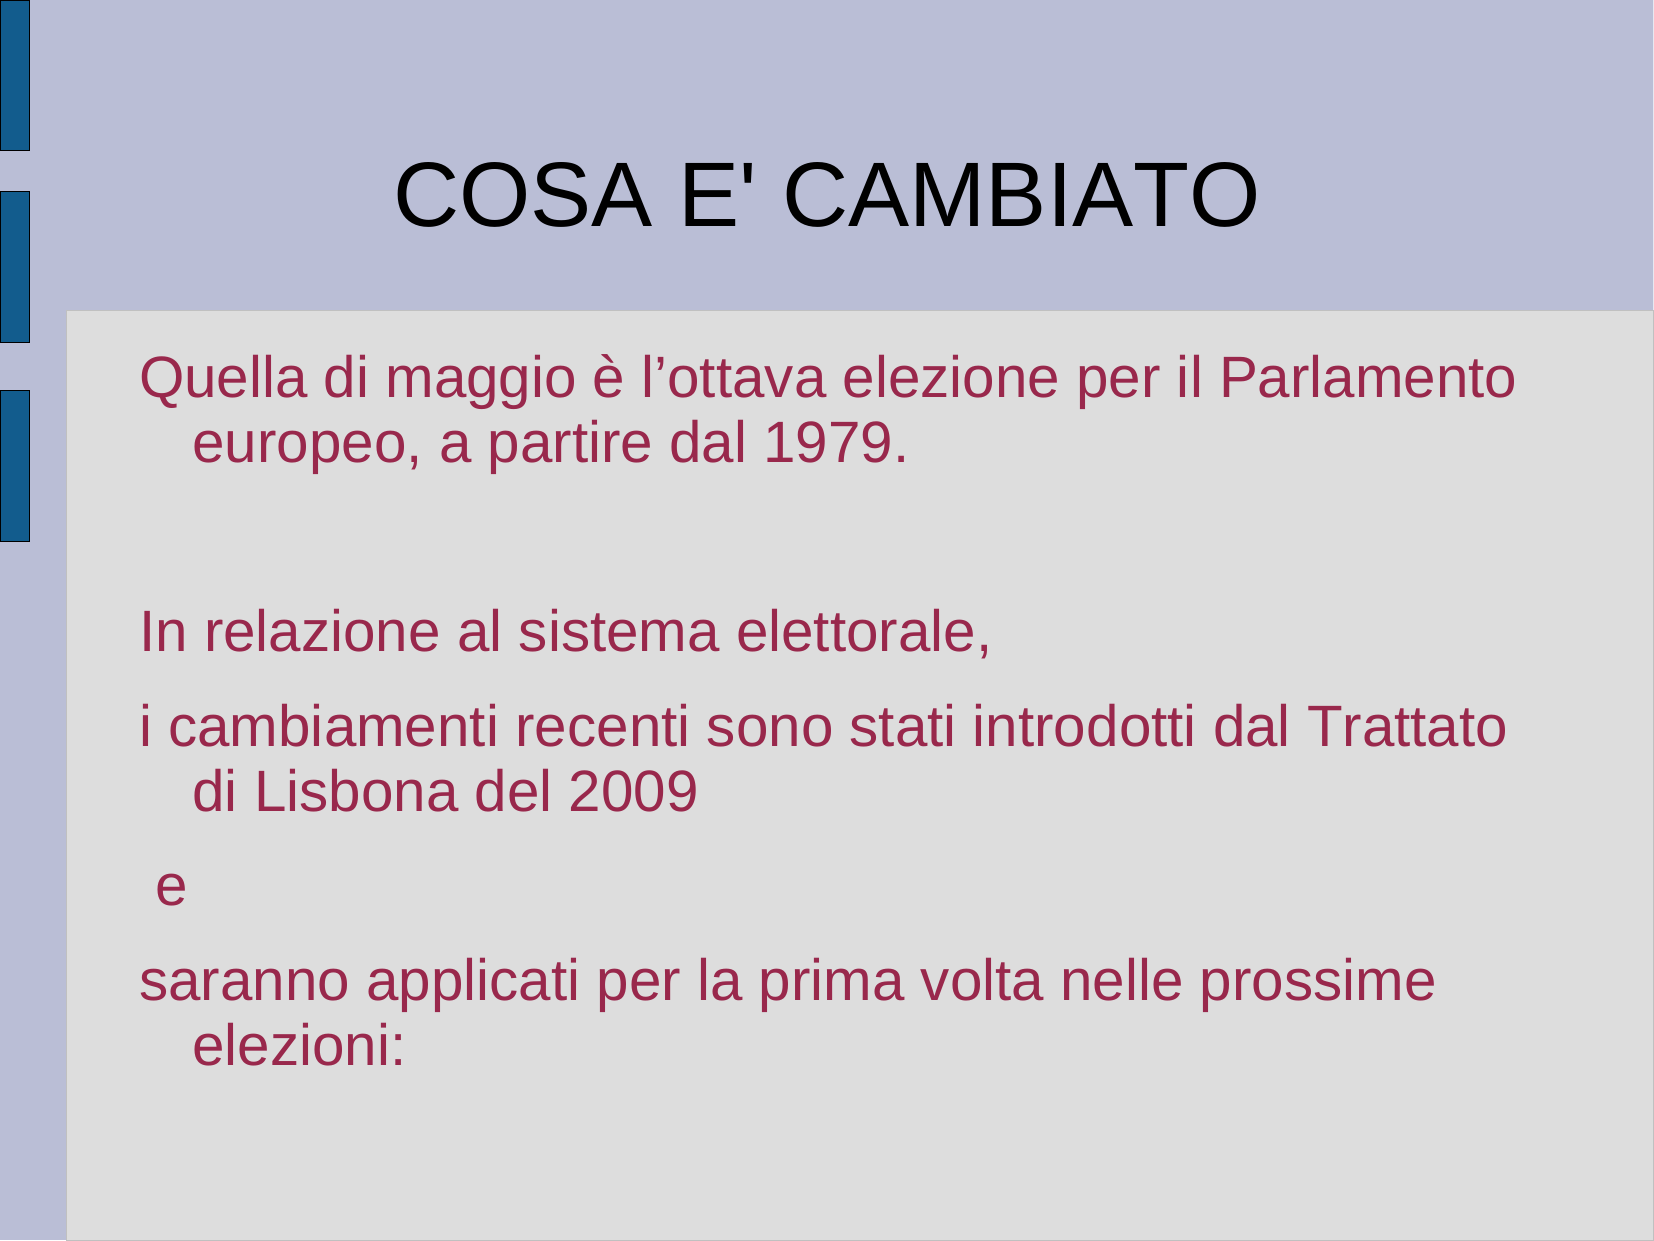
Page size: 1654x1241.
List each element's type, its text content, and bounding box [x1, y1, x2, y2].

list Quella di maggio è l’ottava elezione per il Parlamento europeo, a partire dal 1979. In relazione al sistema elettorale, i cambiamenti recenti sono stati introdotti dal Trattato di Lisbona del 2009 e saranno applicati per la prima volta nelle prossime elezioni: [121, 344, 1534, 1127]
title COSA E' CAMBIATO [121, 91, 1534, 299]
